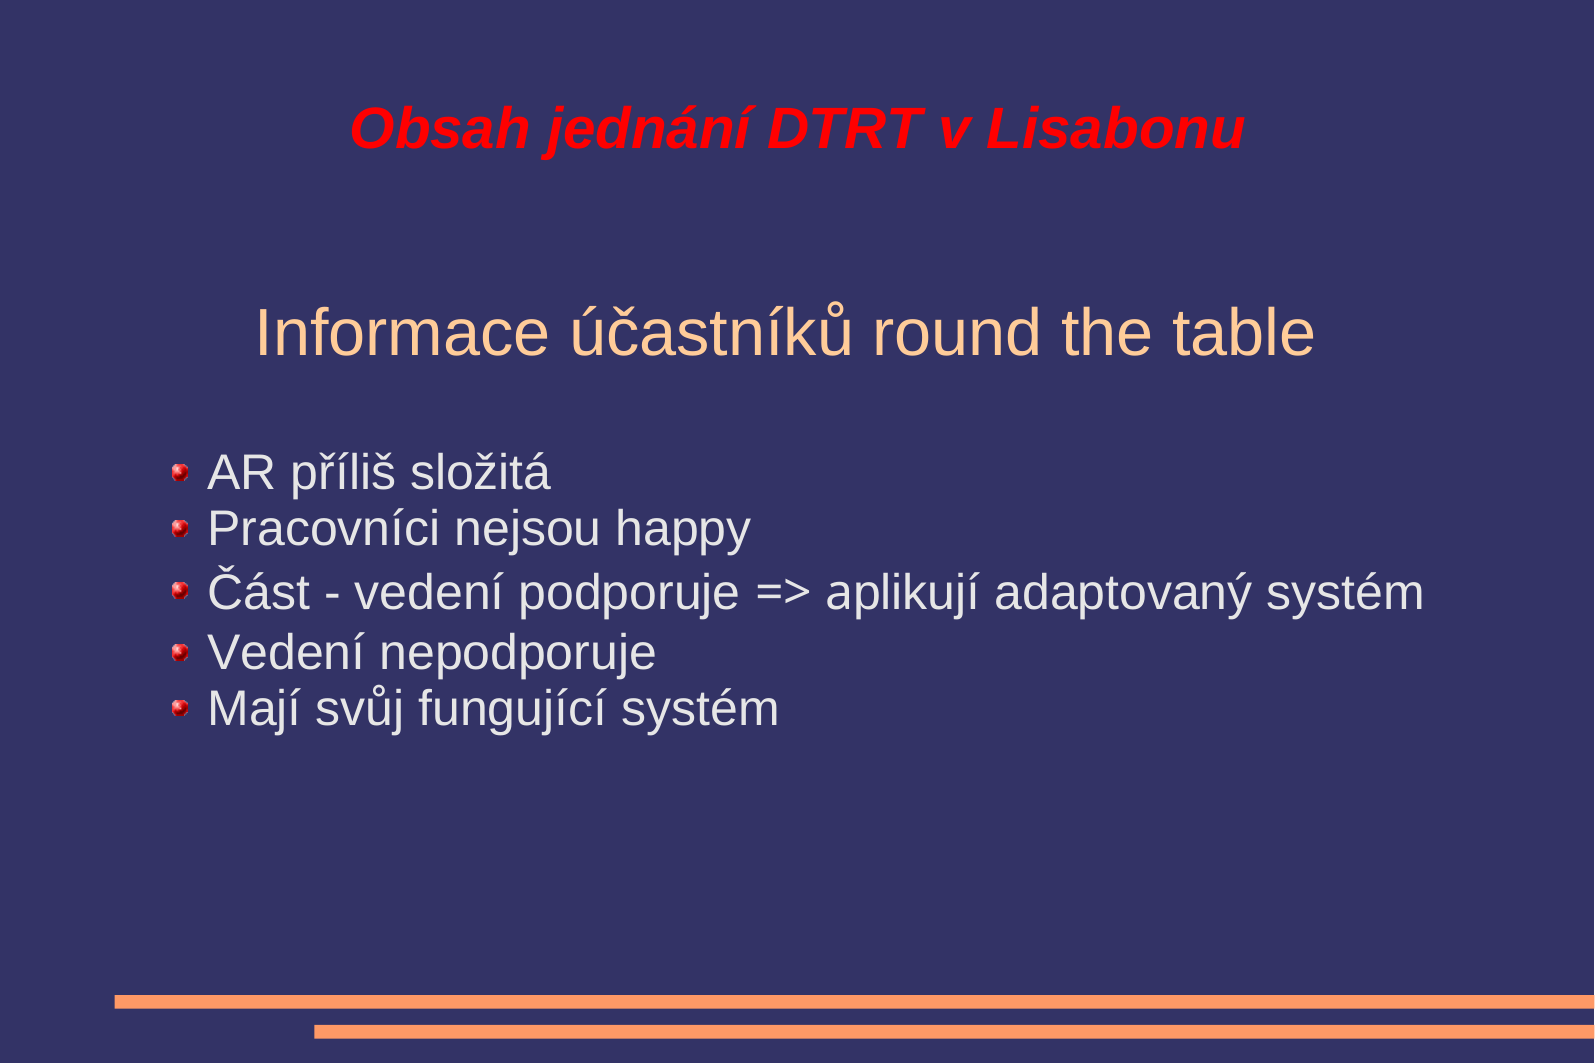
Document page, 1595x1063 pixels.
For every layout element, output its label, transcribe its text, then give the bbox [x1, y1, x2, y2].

list Informace účastníků round the table AR příliš složitá Pracovníci nejsou happy Část - vedení podporuje => aplikují adaptovaný systém Vedení nepodporuje Mají svůj fungující systém [172, 295, 1514, 983]
title Obsah jednání DTRT v Lisabonu [117, 39, 1479, 218]
